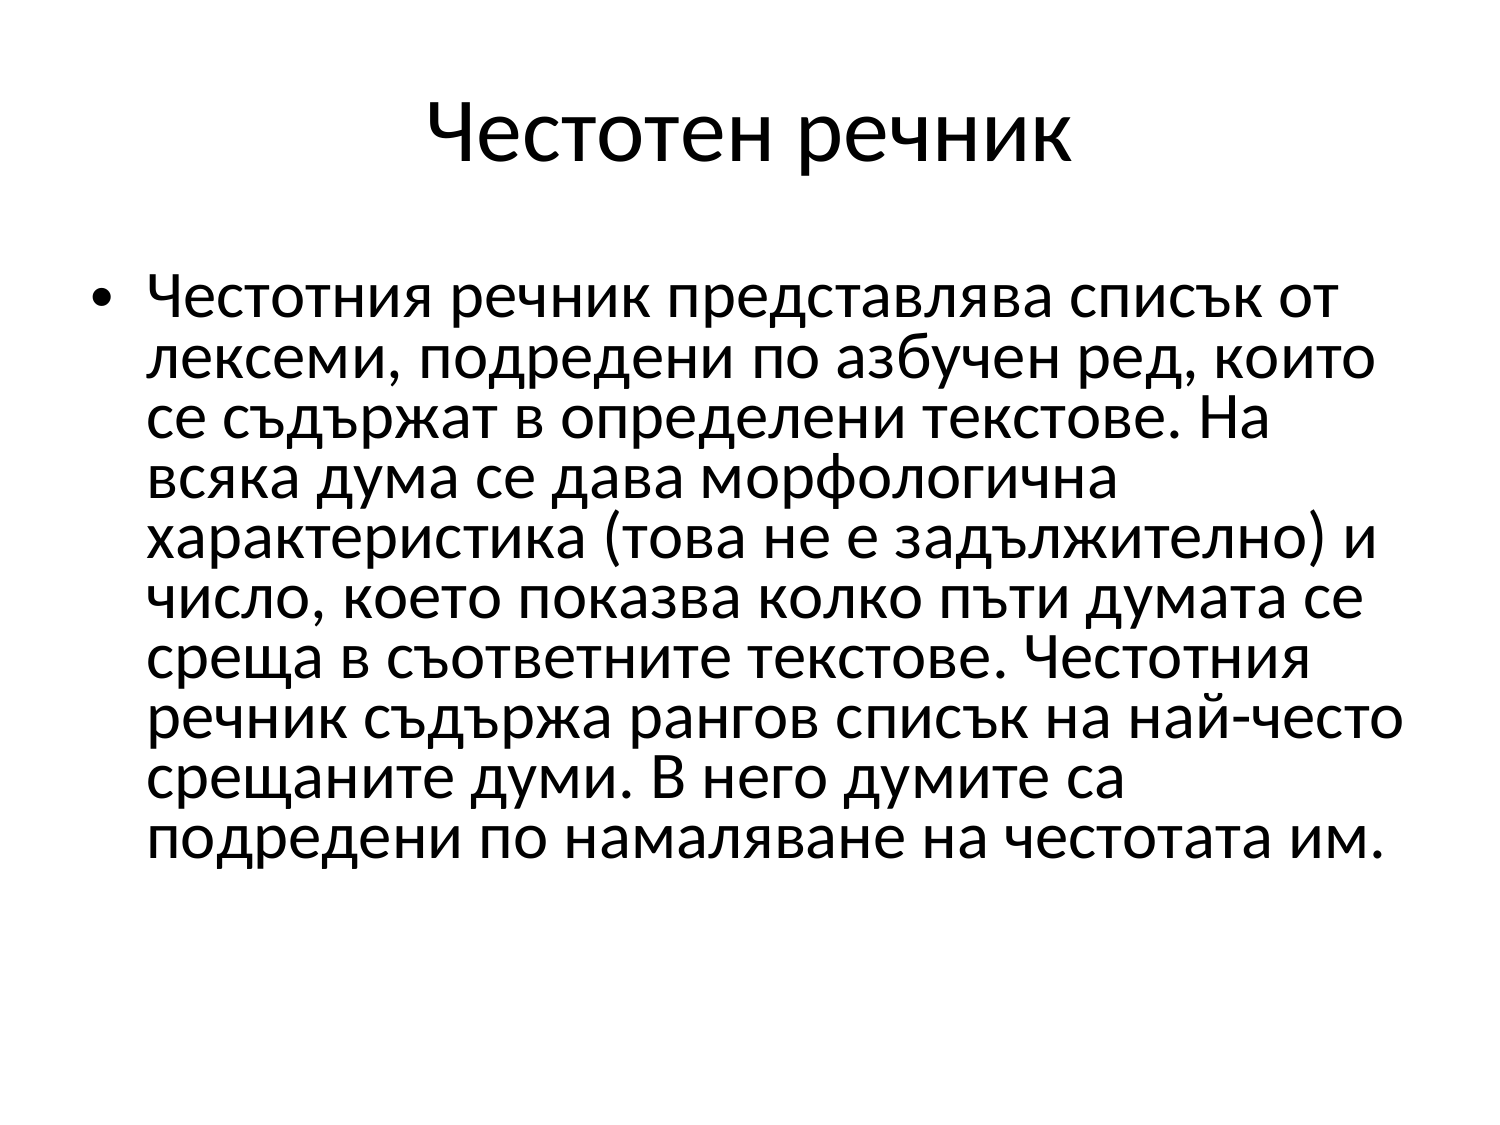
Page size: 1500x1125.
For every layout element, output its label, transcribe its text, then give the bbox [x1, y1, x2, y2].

title Честотен речник [75, 45, 1426, 233]
list Честотния речник представлява списък от лексеми, подредени по азбучен ред, които се съдържат в определени текстове. На всяка дума се дава морфологична характеристика (това не е задължително) и число, което показва колко пъти думата се среща в съответните текстове. Честотния речник съдържа рангов списък на най-често срещаните думи. В него думите са подредени по намаляване на честотата им. [75, 262, 1426, 1006]
